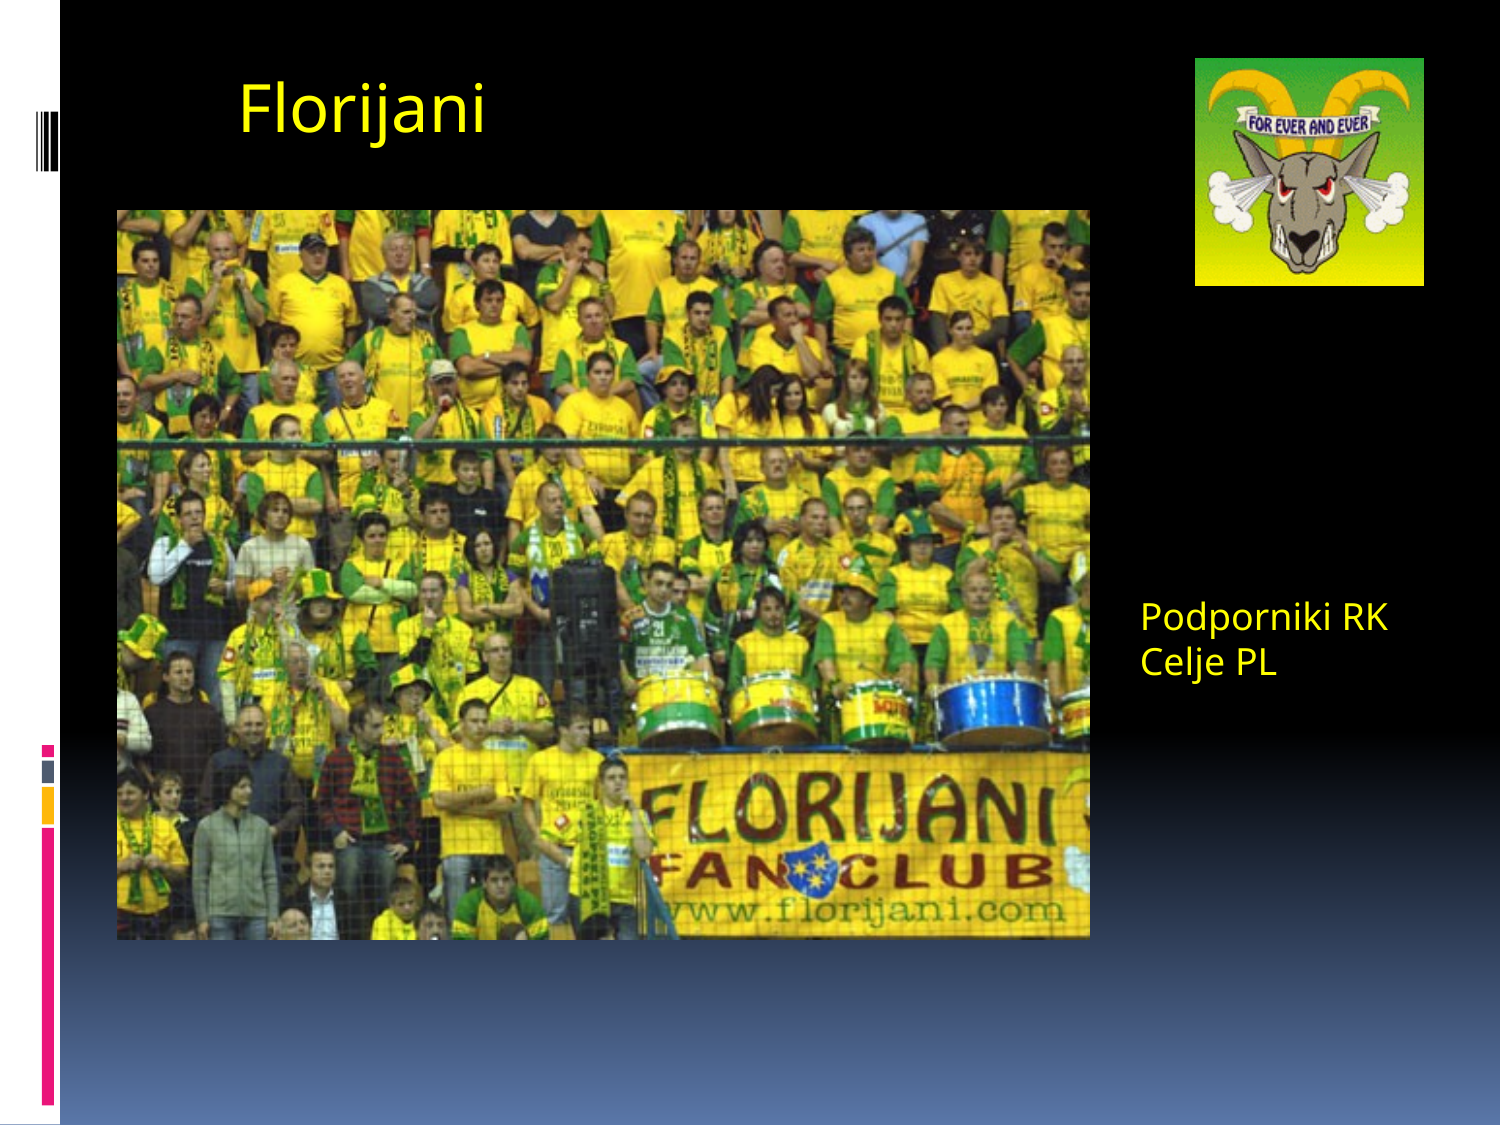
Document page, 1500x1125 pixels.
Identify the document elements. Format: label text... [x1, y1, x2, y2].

text_box Podporniki RK Celje PL [1125, 585, 1407, 691]
text_box Florijani [222, 58, 575, 154]
picture [117, 210, 1090, 940]
picture [1195, 58, 1424, 286]
